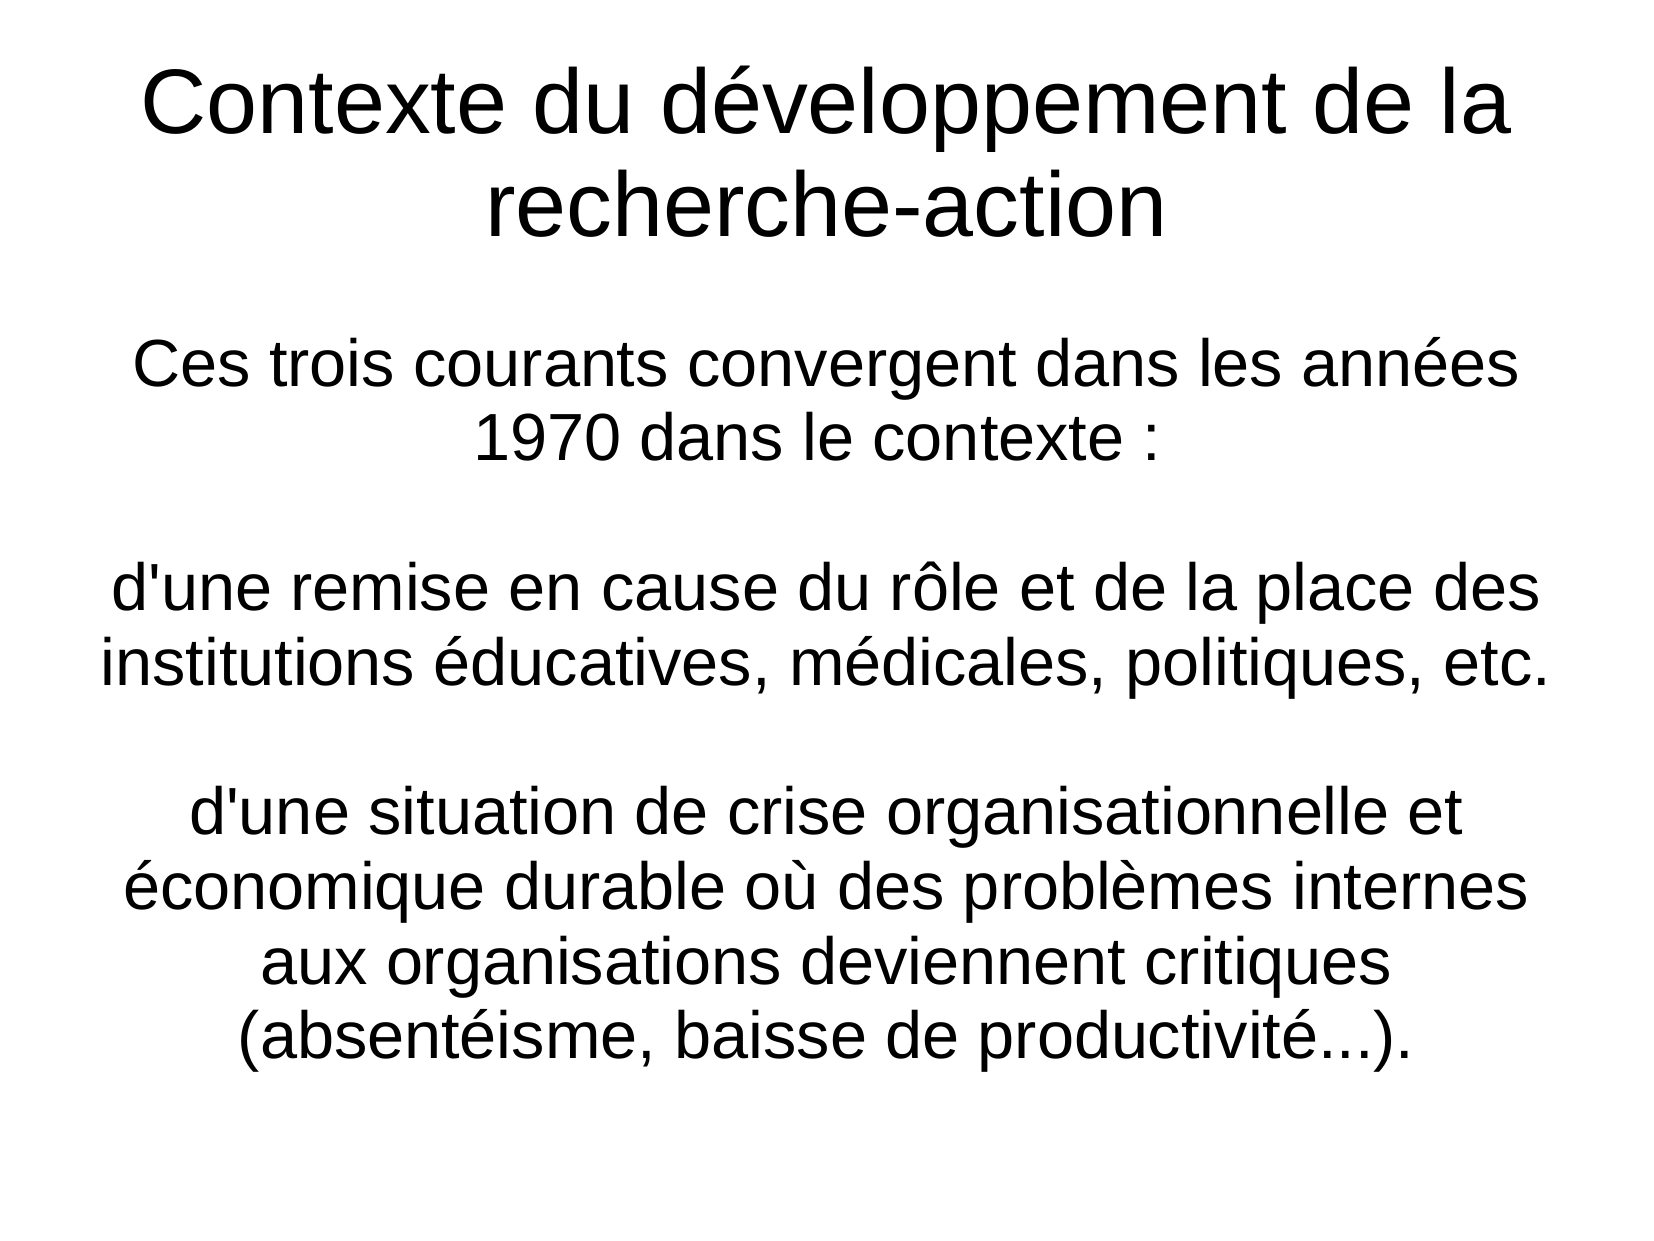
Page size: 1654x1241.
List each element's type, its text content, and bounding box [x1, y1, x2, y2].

subtitle Ces trois courants convergent dans les années 1970 dans le contexte : d'une remise en cause du rôle et de la place des institutions éducatives, médicales, politiques, etc. d'une situation de crise organisationnelle et économique durable où des problèmes internes aux organisations deviennent critiques (absentéisme, baisse de productivité...). [82, 297, 1571, 1102]
title Contexte du développement de la recherche-action [82, 50, 1571, 256]
